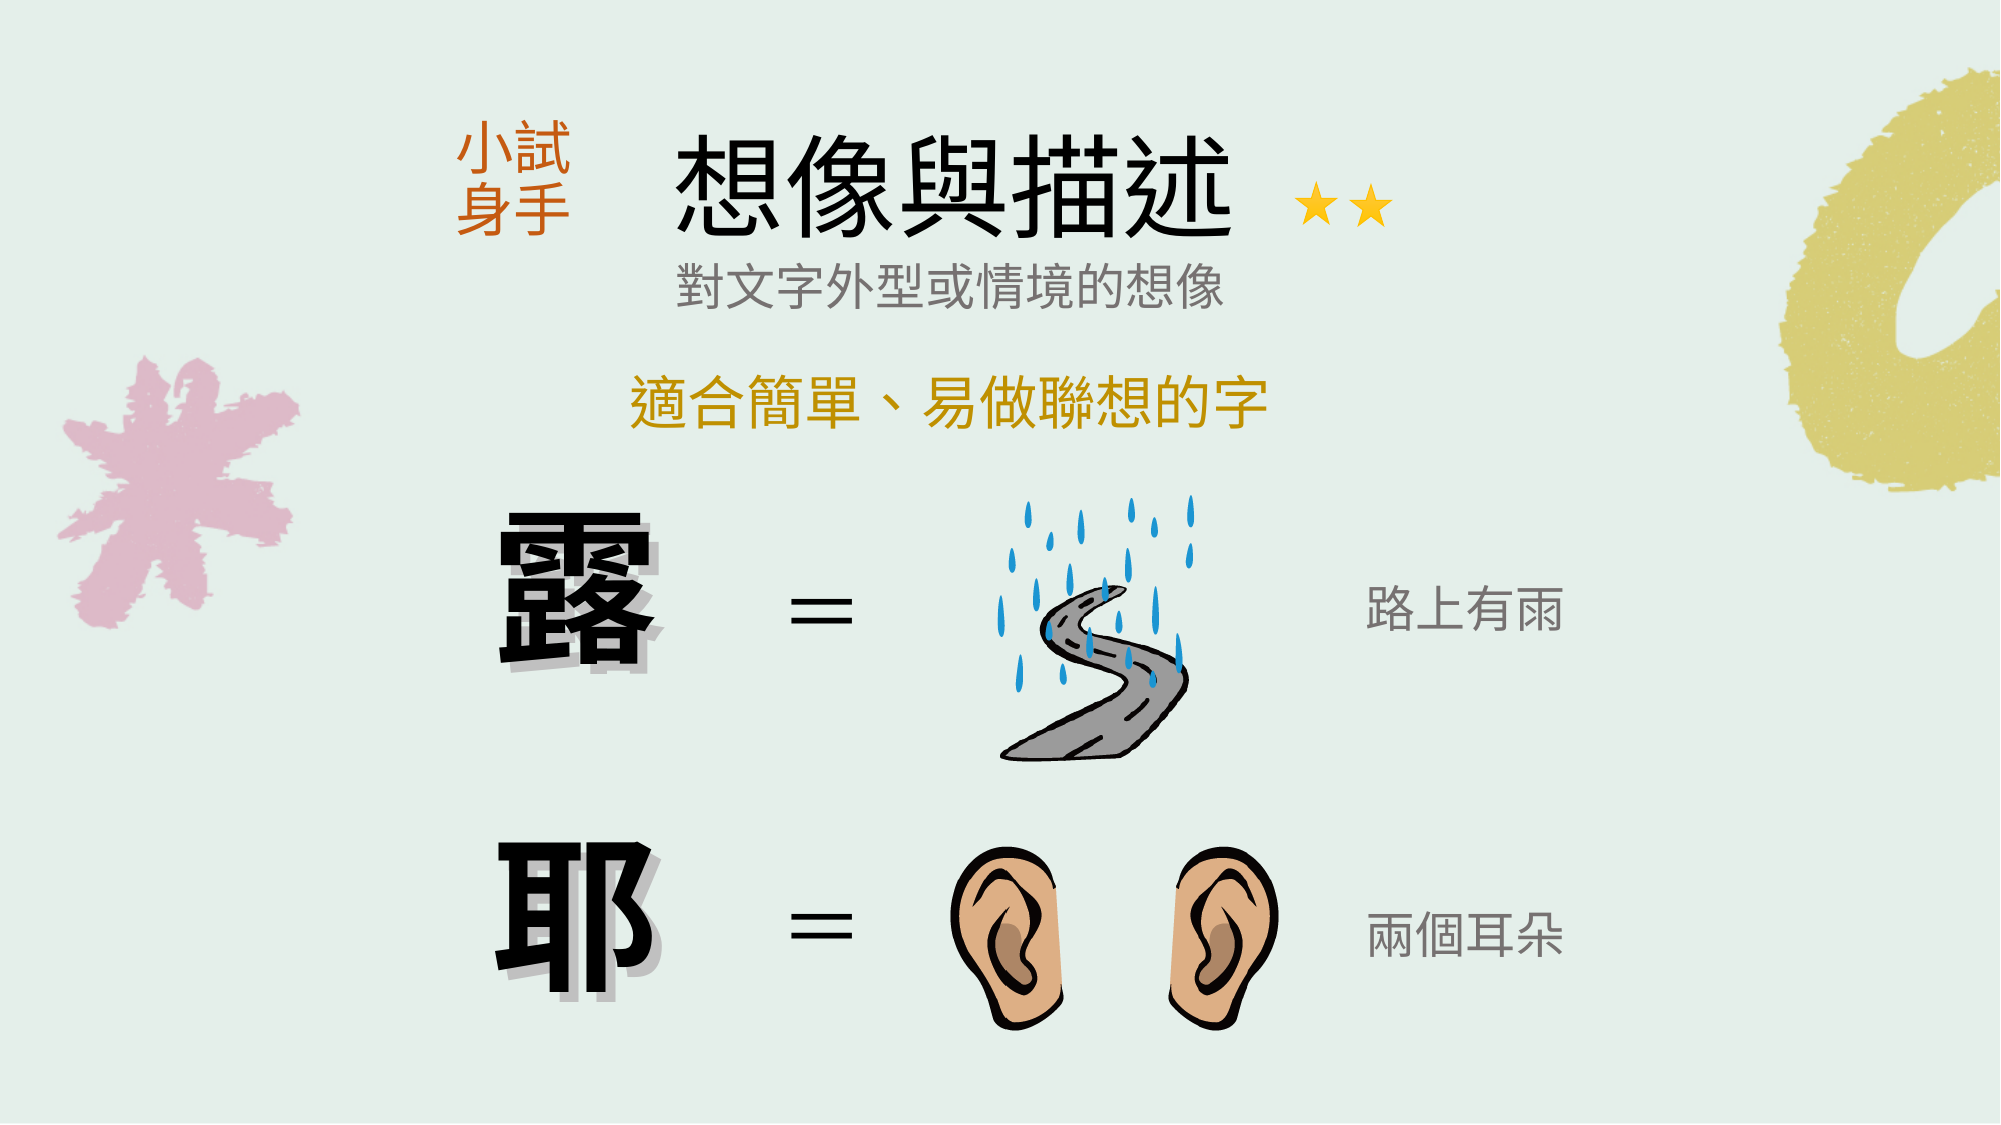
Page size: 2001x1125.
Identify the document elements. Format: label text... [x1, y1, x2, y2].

text_box 適合簡單、易做聯想的字 [550, 359, 1351, 444]
text_box 路上有雨 [1289, 569, 1643, 645]
text_box [1296, 182, 1337, 224]
text_box ＝ [737, 867, 907, 983]
title 小試 身手 [401, 94, 626, 270]
picture [0, 0, 2000, 1125]
text_box 兩個耳朵 [1297, 896, 1643, 971]
text_box 露 [441, 498, 709, 744]
text_box [1350, 184, 1392, 226]
text_box 想像與描述 [611, 109, 1296, 259]
text_box 耶 [441, 826, 709, 1051]
text_box ＝ [737, 552, 907, 668]
text_box 對文字外型或情境的想像 [623, 248, 1277, 323]
